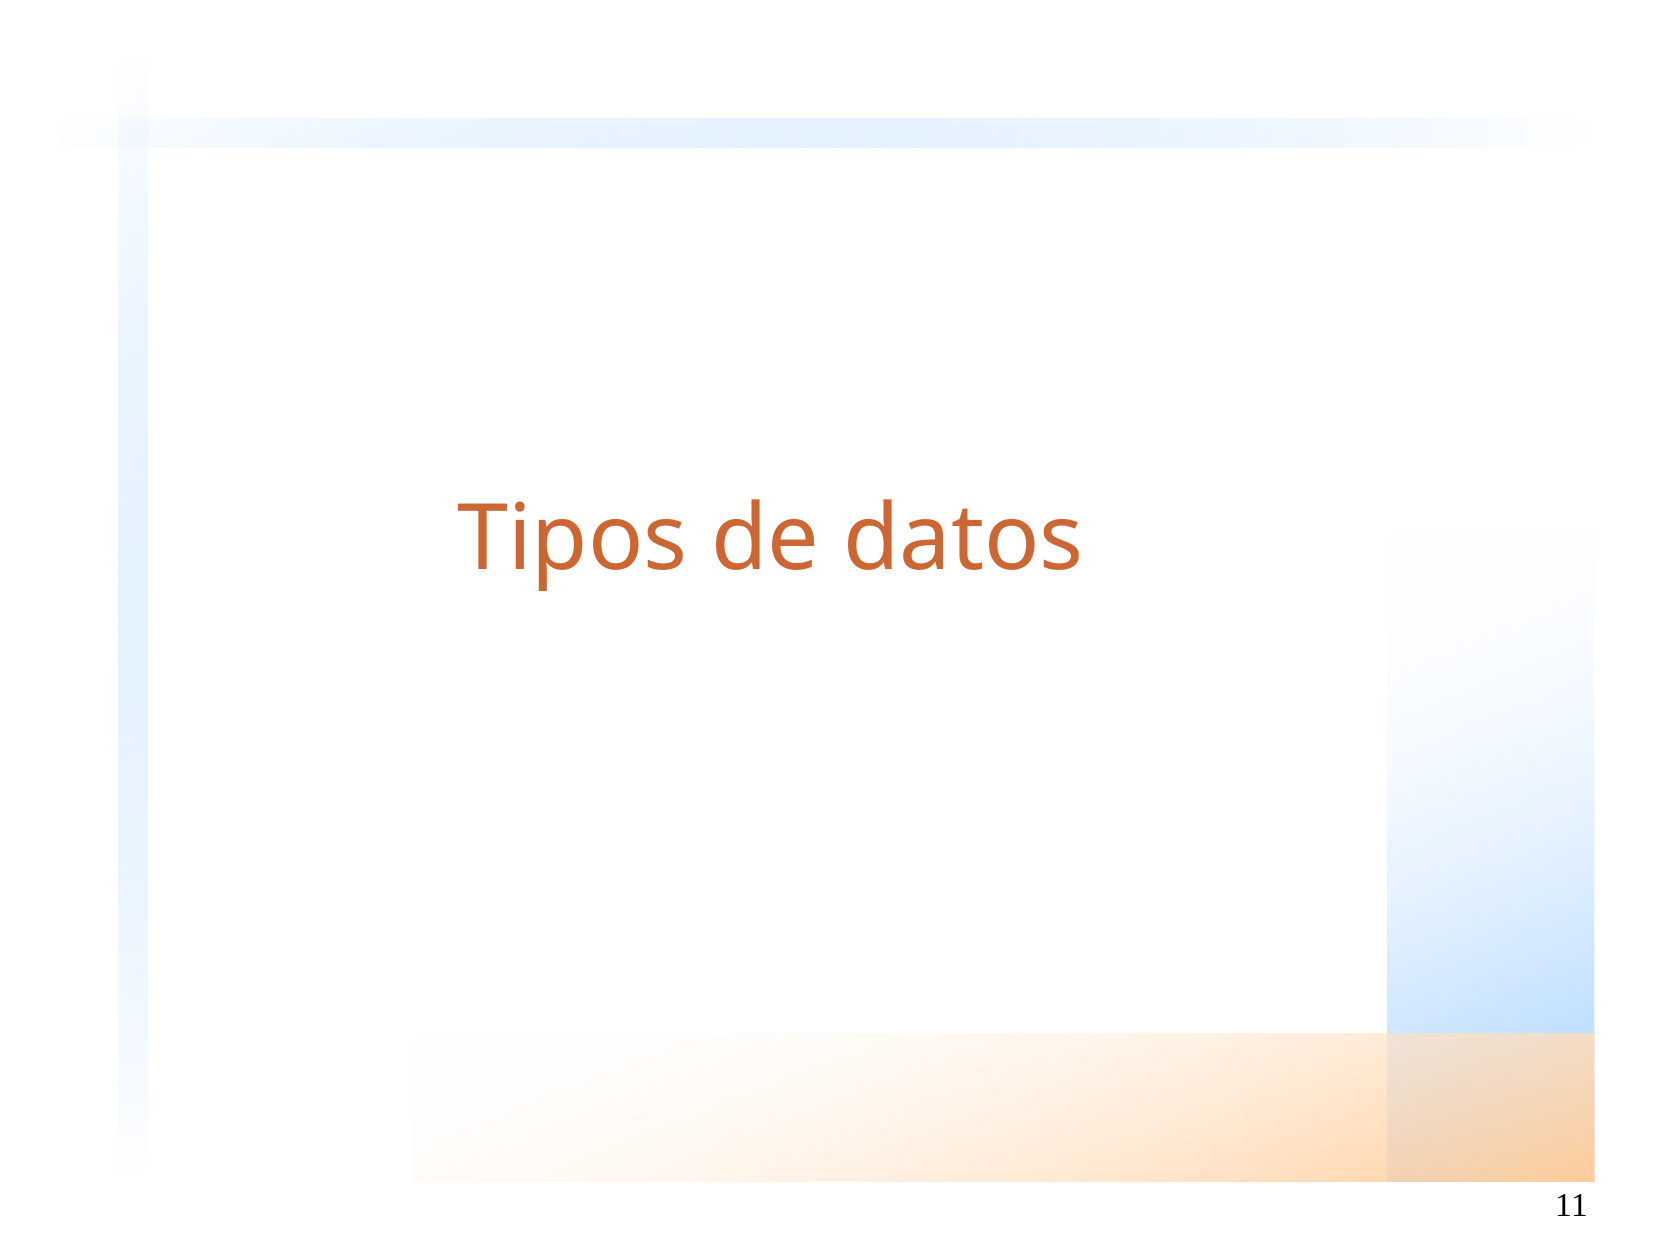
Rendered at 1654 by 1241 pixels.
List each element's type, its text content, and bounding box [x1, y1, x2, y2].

title Tipos de datos [153, 457, 1388, 610]
